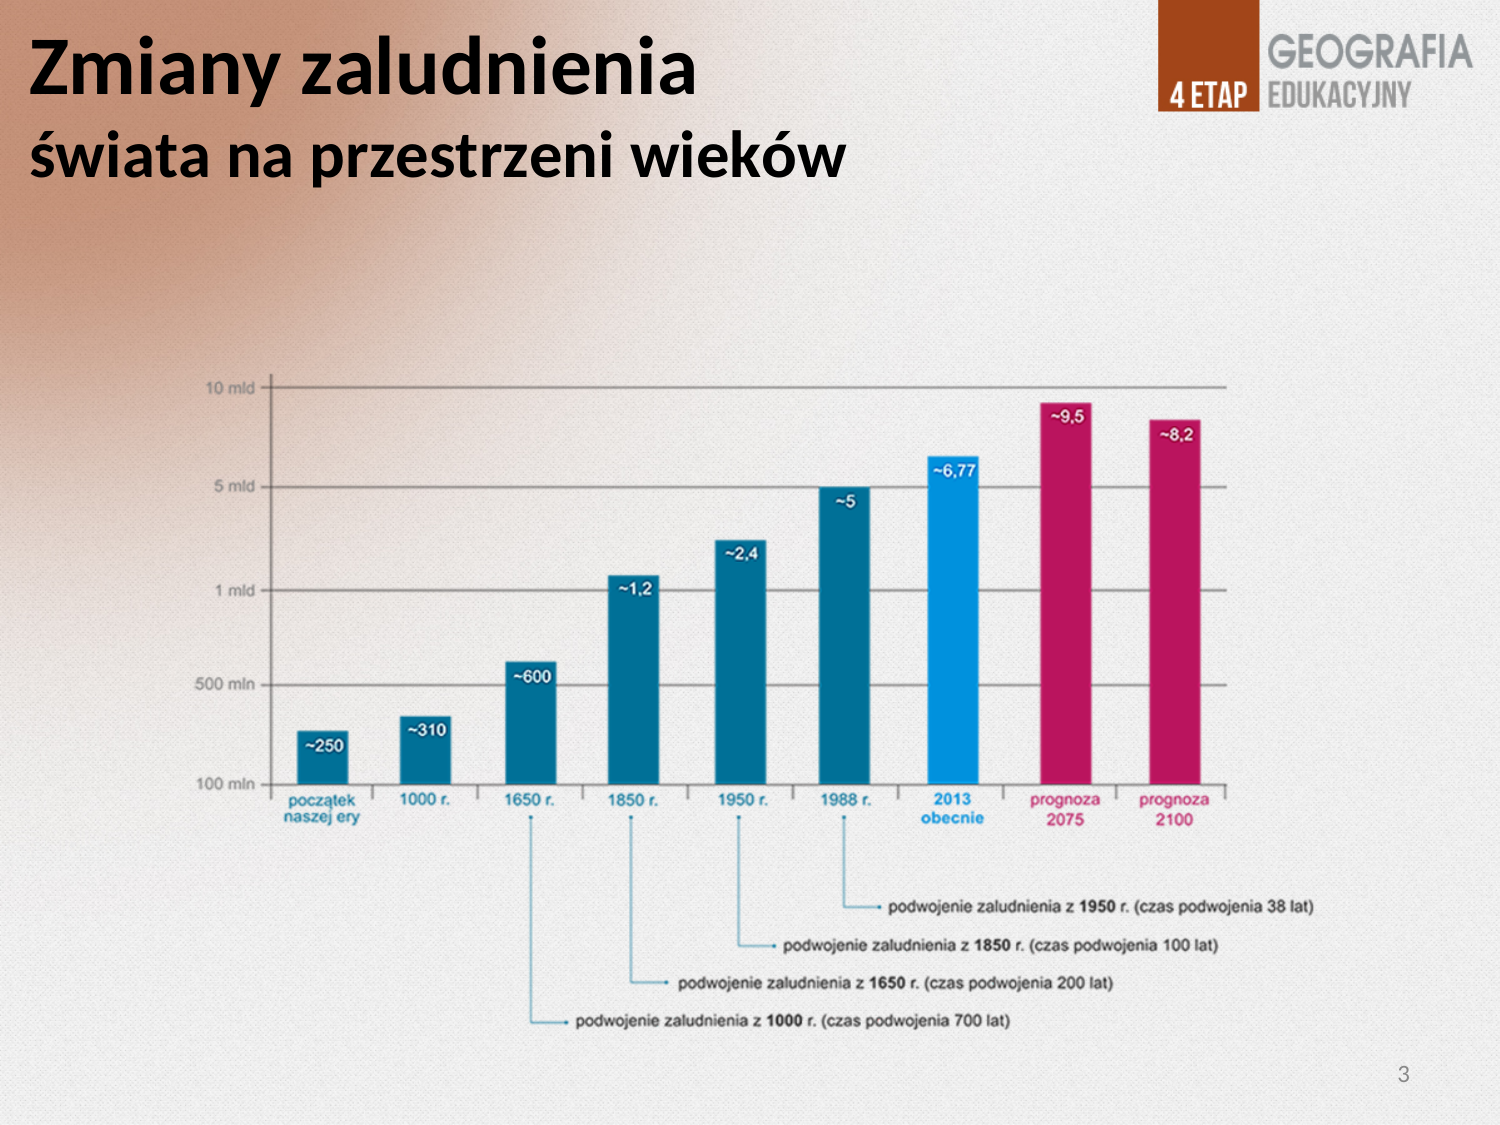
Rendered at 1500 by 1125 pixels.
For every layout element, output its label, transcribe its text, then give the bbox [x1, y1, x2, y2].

text_box Zmiany zaludnienia świata na przestrzeni wieków [14, 3, 1365, 199]
text_box <numer> [1388, 1042, 1426, 1103]
picture [0, 0, 1500, 1125]
